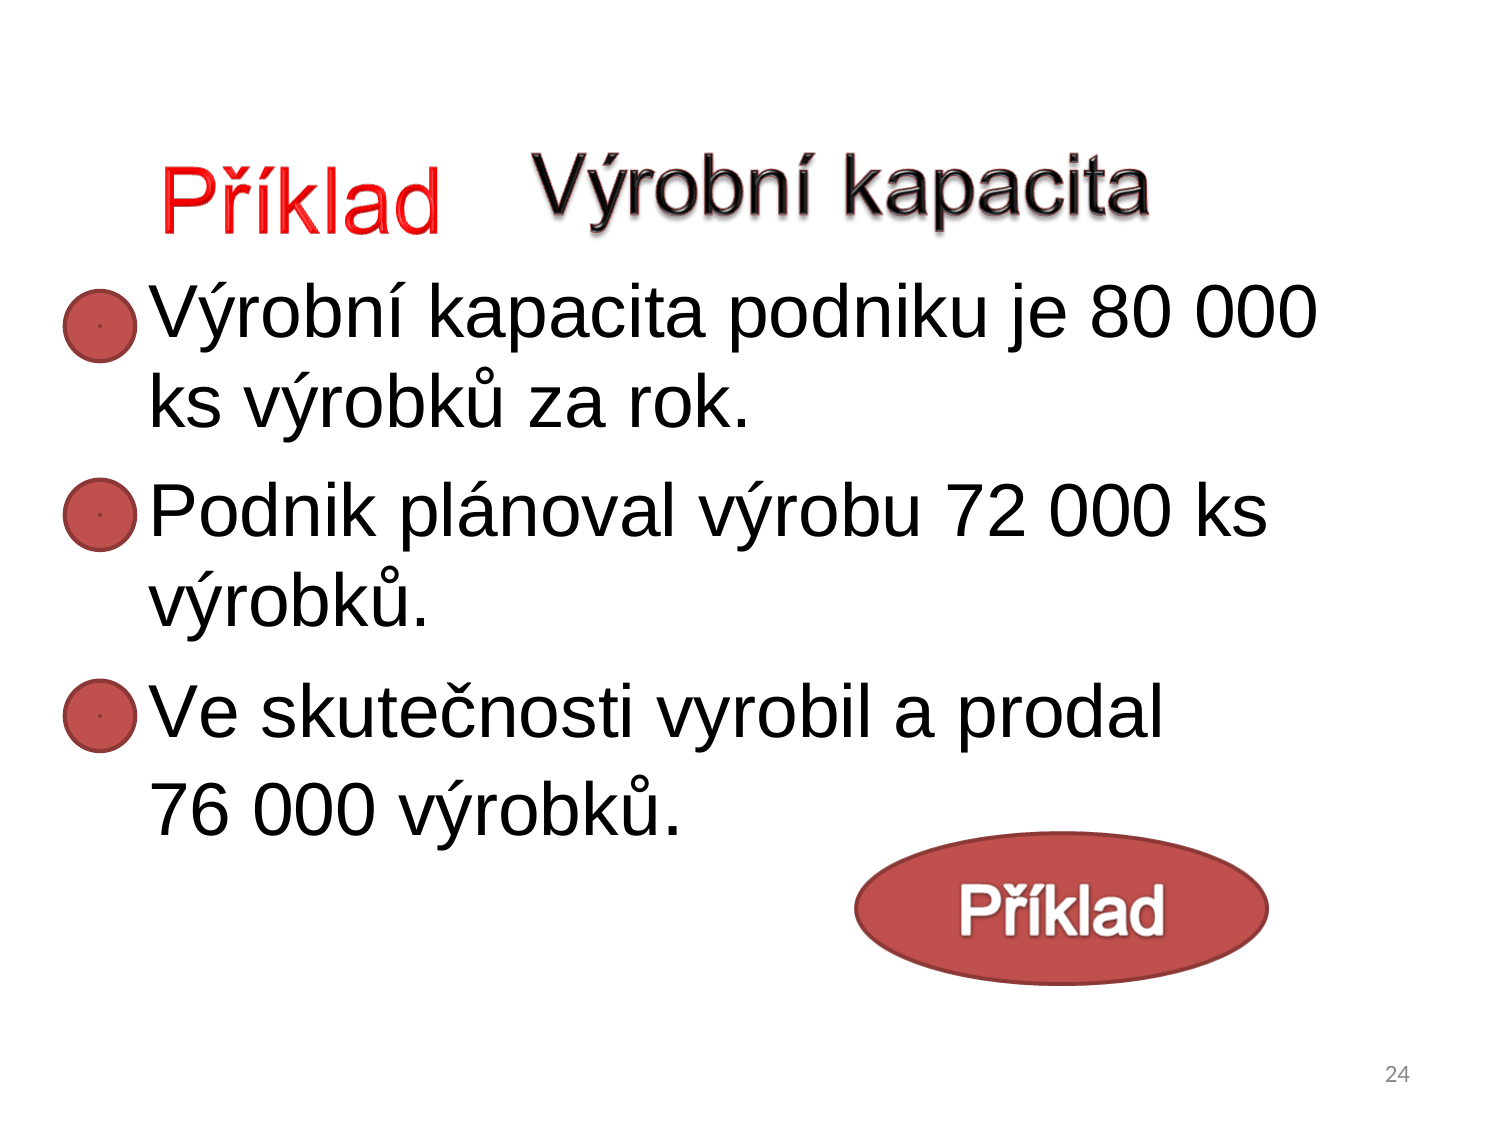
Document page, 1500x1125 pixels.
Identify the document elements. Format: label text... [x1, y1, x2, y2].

text_box [64, 290, 136, 362]
text_box <číslo> [1074, 1042, 1426, 1103]
picture [853, 830, 1270, 987]
text_box [64, 479, 136, 550]
picture [64, 103, 1210, 265]
text_box [64, 680, 136, 752]
list Výrobní kapacita podniku je 80 000 ks výrobků za rok. Podnik plánoval výrobu 72 000 ks výrobků. Ve skutečnosti vyrobil a prodal 76 000 výrobků. [76, 255, 1427, 1054]
